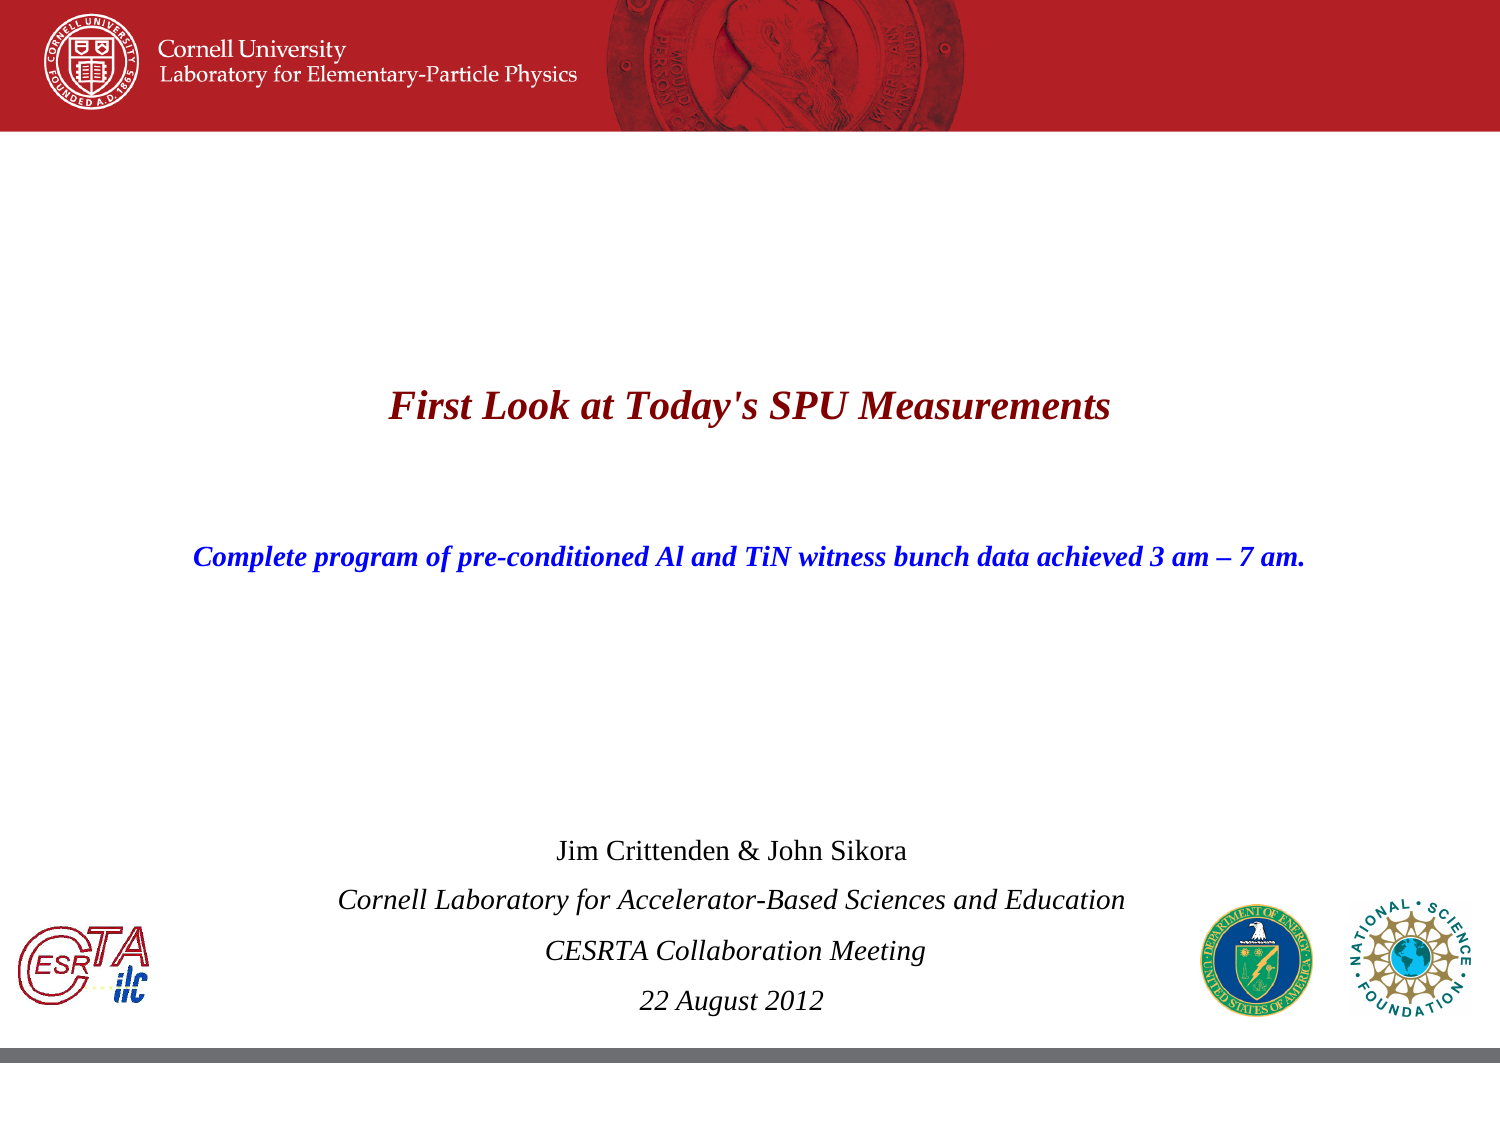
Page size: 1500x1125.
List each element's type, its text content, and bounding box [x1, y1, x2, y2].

title First Look at Today's SPU Measurements Complete program of pre-conditioned Al and TiN witness bunch data achieved 3 am – 7 am. [0, 149, 1500, 799]
picture [0, 0, 1500, 132]
subtitle Jim Crittenden & John Sikora Cornell Laboratory for Accelerator-Based Sciences and Education CESRTA Collaboration Meeting 22 August 2012 [281, 825, 1182, 1024]
picture [1200, 904, 1313, 1017]
picture [8, 899, 151, 1036]
picture [1350, 899, 1471, 1017]
